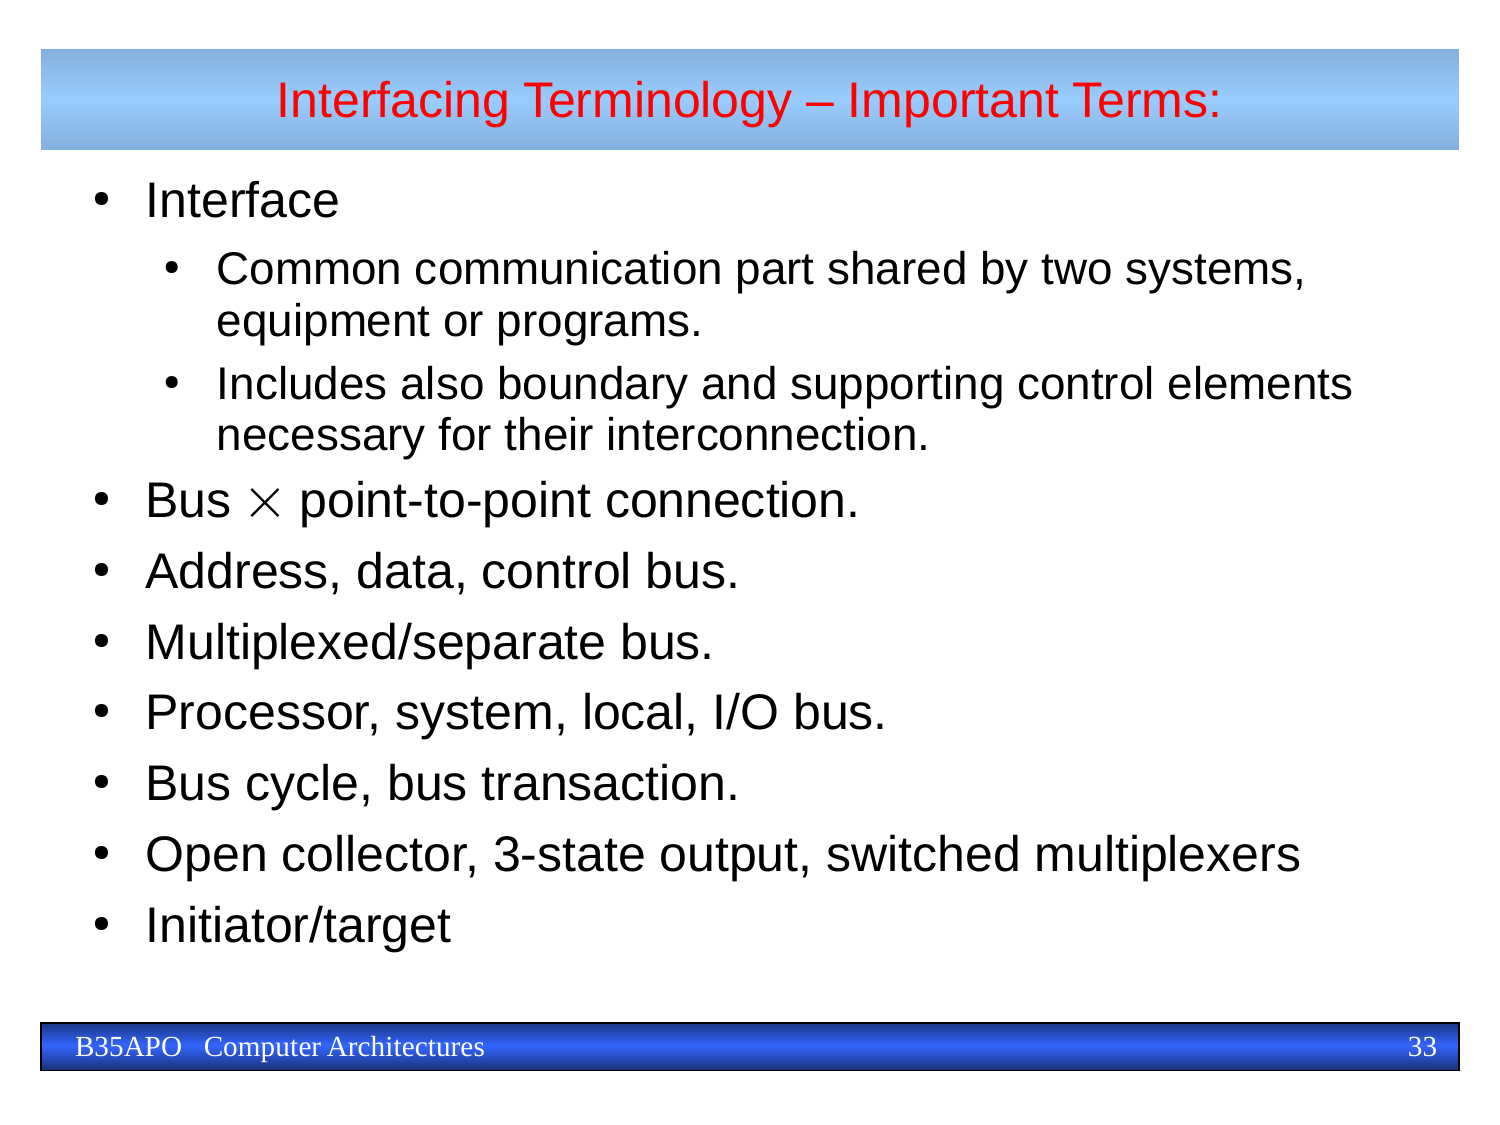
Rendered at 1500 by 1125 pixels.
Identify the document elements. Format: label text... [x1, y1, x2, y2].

list Interface Common communication part shared by two systems, equipment or programs. Includes also boundary and supporting control elements necessary for their interconnection. Bus × point-to-point connection. Address, data, control bus. Multiplexed/separate bus. Processor, system, local, I/O bus. Bus cycle, bus transaction. Open collector, 3-state output, switched multiplexers Initiator/target [75, 172, 1426, 1013]
title Interfacing Terminology – Important Terms: [41, 49, 1459, 150]
